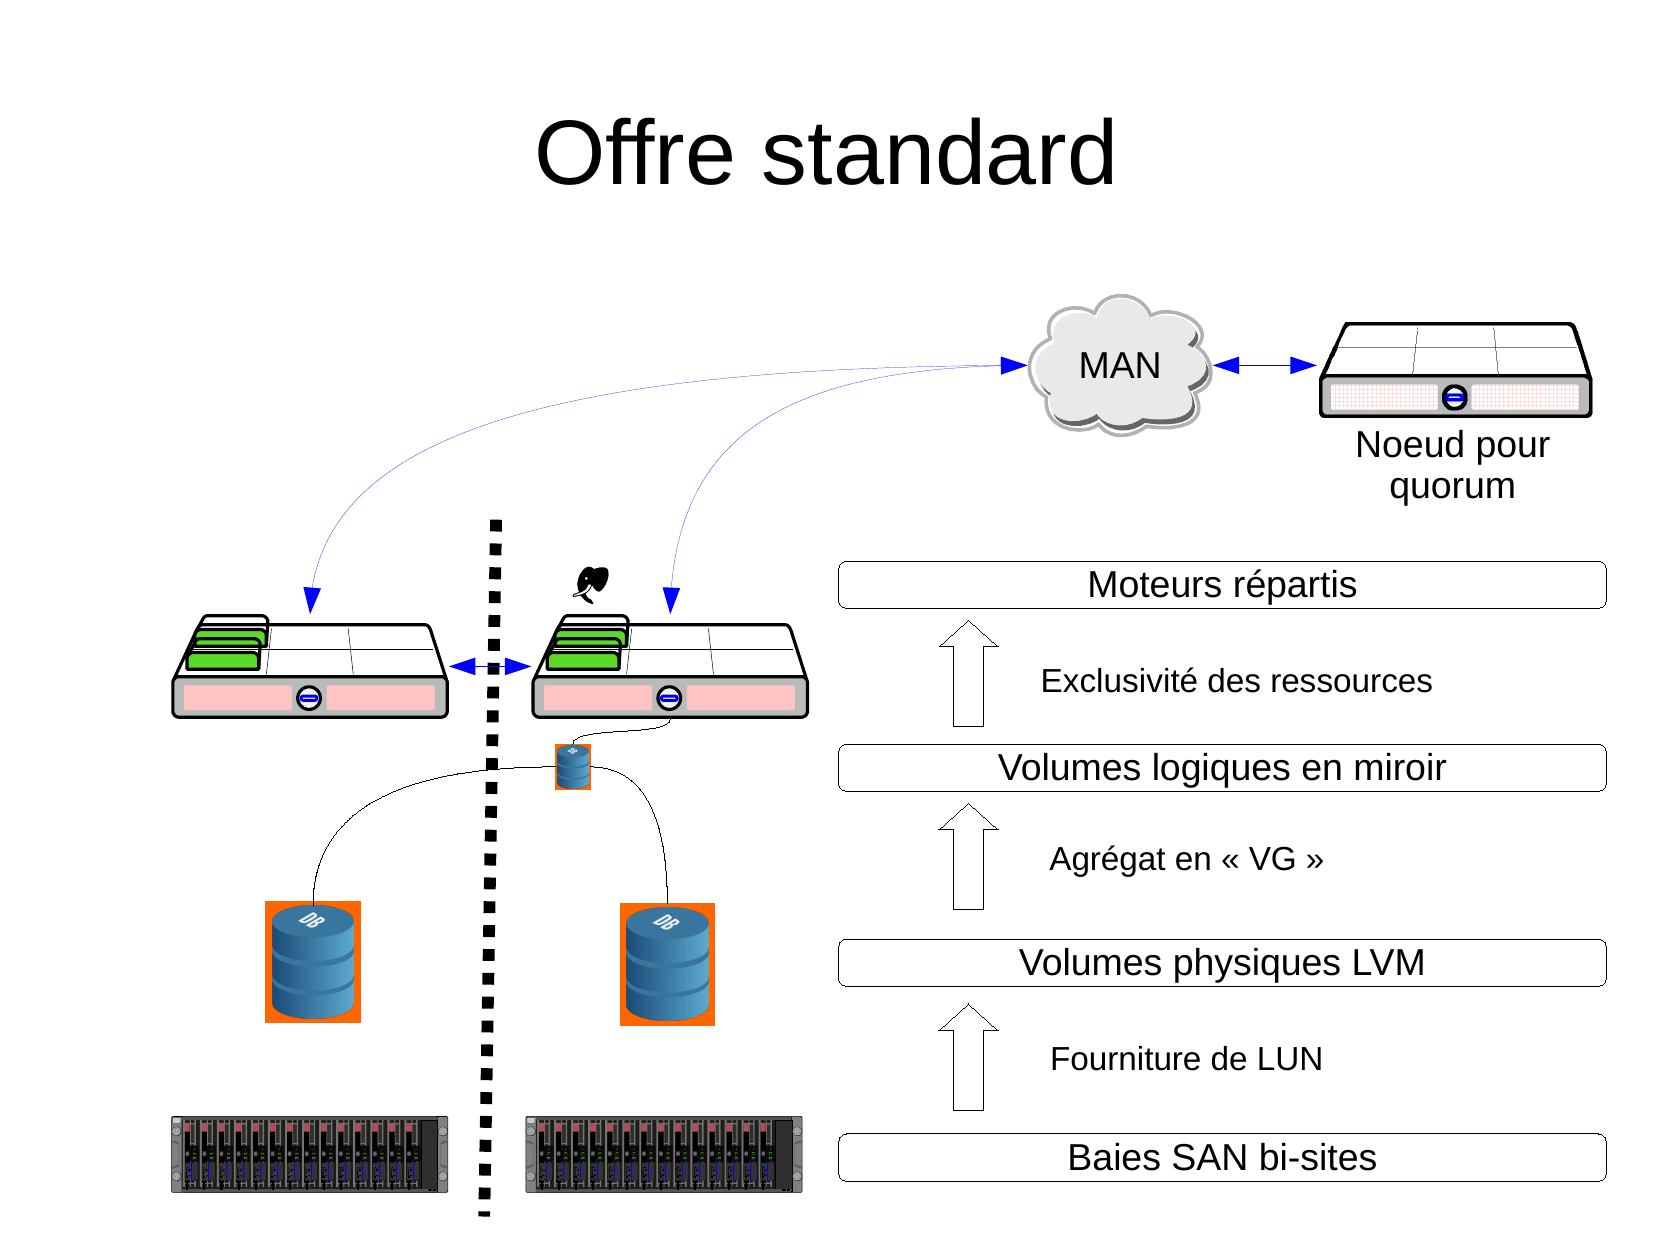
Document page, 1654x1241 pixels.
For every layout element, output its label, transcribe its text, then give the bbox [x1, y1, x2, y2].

picture [272, 905, 354, 1019]
text_box Volumes physiques LVM [838, 939, 1607, 987]
text_box [555, 744, 591, 790]
title Offre standard [82, 49, 1571, 257]
picture [525, 1116, 804, 1193]
text_box Exclusivité des ressources [1021, 655, 1453, 709]
text_box [620, 903, 715, 1026]
text_box Moteurs répartis [838, 561, 1607, 609]
picture [626, 907, 709, 1021]
picture [531, 614, 810, 719]
picture [557, 745, 589, 789]
picture [171, 1116, 449, 1193]
picture [572, 566, 609, 605]
text_box [938, 803, 999, 910]
text_box Baies SAN bi-sites [838, 1133, 1607, 1182]
picture [171, 614, 449, 719]
text_box Noeud pour quorum [1311, 415, 1595, 515]
picture [1316, 313, 1595, 418]
picture [1027, 293, 1213, 438]
text_box [265, 901, 361, 1023]
text_box Volumes logiques en miroir [838, 744, 1607, 792]
text_box Fourniture de LUN [1021, 1033, 1353, 1093]
text_box [939, 620, 999, 727]
text_box [938, 1003, 999, 1111]
text_box Agrégat en « VG » [1021, 832, 1353, 892]
